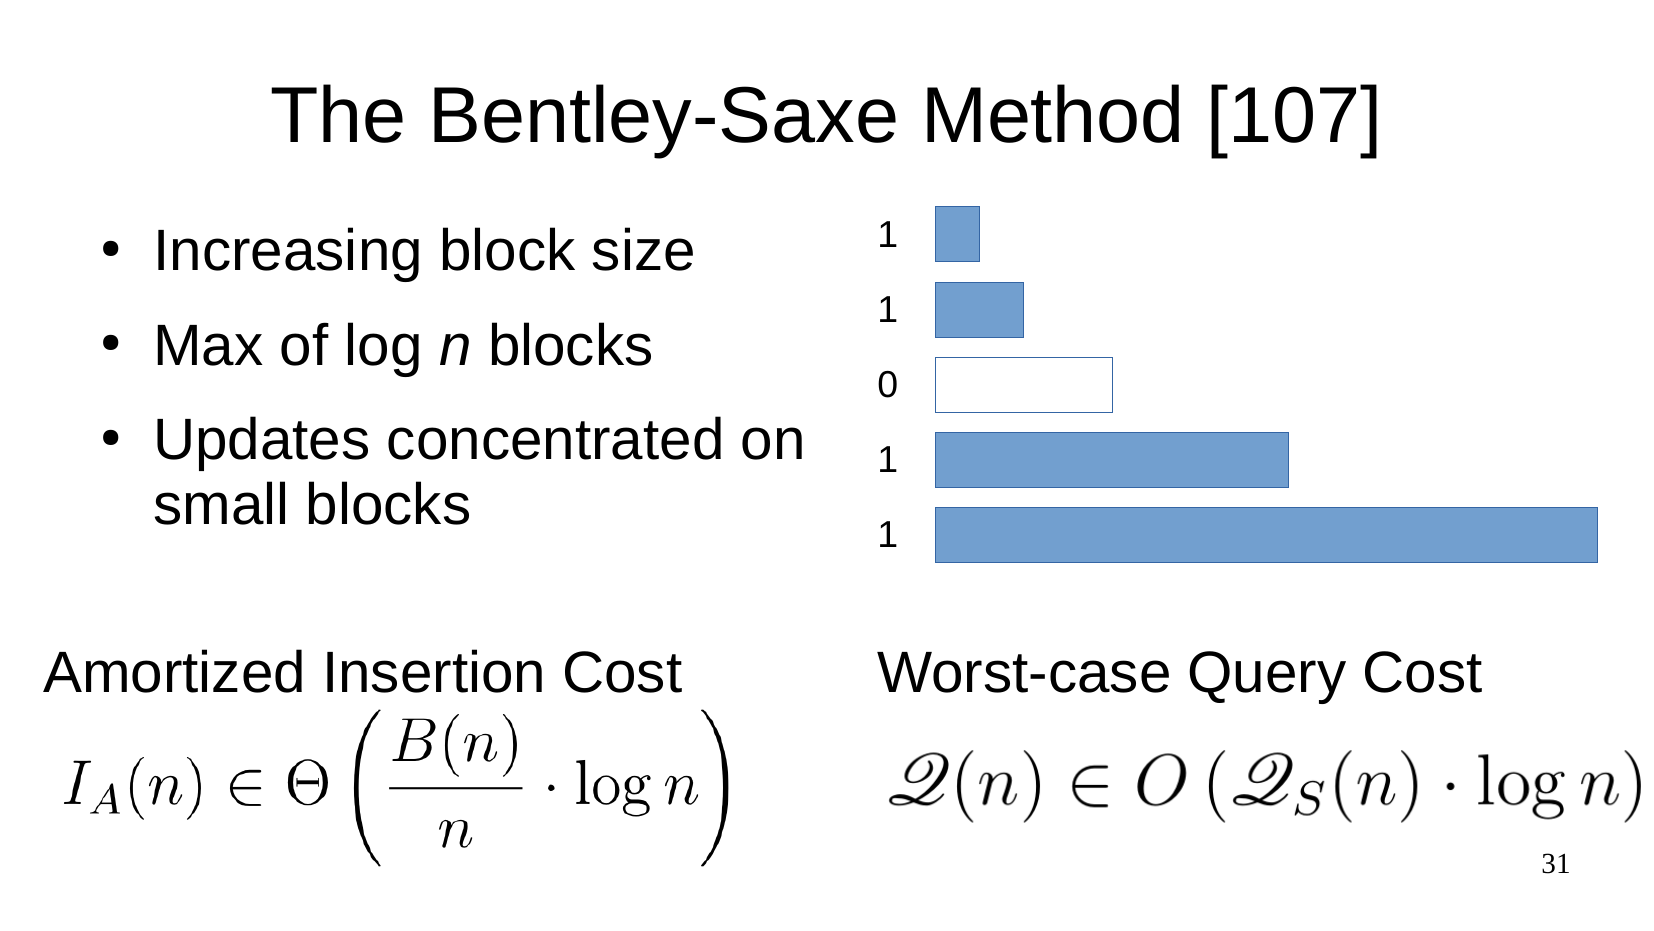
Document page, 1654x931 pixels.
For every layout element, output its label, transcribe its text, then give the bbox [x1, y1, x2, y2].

text_box [935, 357, 1113, 413]
text_box [935, 206, 980, 262]
text_box 1 [862, 430, 913, 488]
text_box 1 [862, 280, 913, 338]
picture [28, 688, 751, 884]
text_box 1 [862, 205, 913, 263]
text_box 0 [862, 355, 913, 413]
text_box [935, 282, 1024, 338]
text_box 1 [862, 505, 913, 563]
picture [862, 730, 1651, 842]
text_box Worst-case Query Cost [862, 632, 1497, 713]
text_box Amortized Insertion Cost [28, 632, 697, 713]
text_box [935, 432, 1289, 488]
text_box [935, 507, 1598, 563]
title The Bentley-Saxe Method [107] [82, 37, 1571, 193]
list Increasing block size Max of log n blocks Updates concentrated on small blocks [82, 217, 809, 758]
